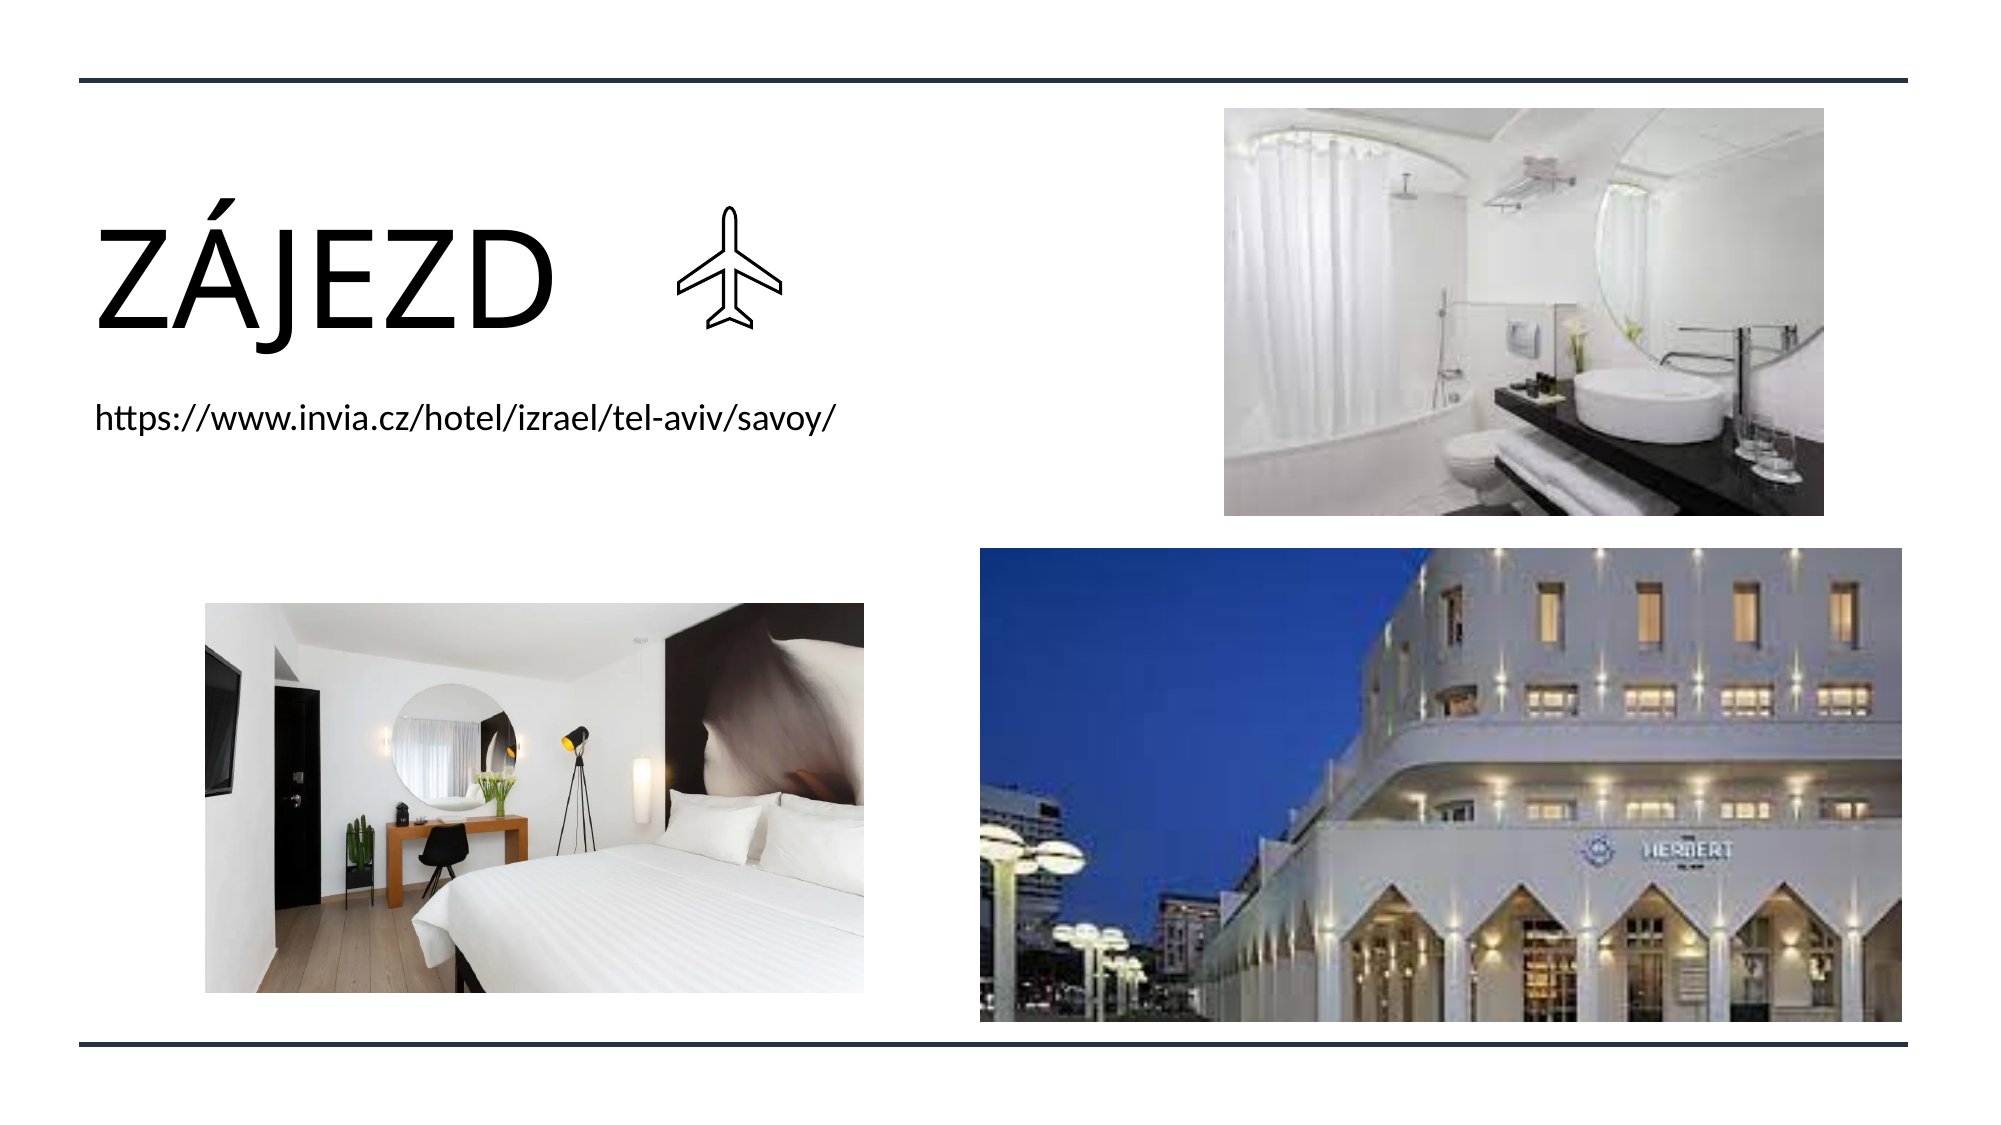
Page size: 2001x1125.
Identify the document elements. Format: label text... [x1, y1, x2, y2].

picture [980, 548, 1902, 1022]
picture [1224, 108, 1824, 516]
picture [654, 192, 805, 343]
picture [205, 603, 864, 993]
text_box https://www.invia.cz/hotel/izrael/tel-aviv/savoy/ [79, 385, 905, 447]
title ZÁJEZD [79, 160, 1224, 387]
